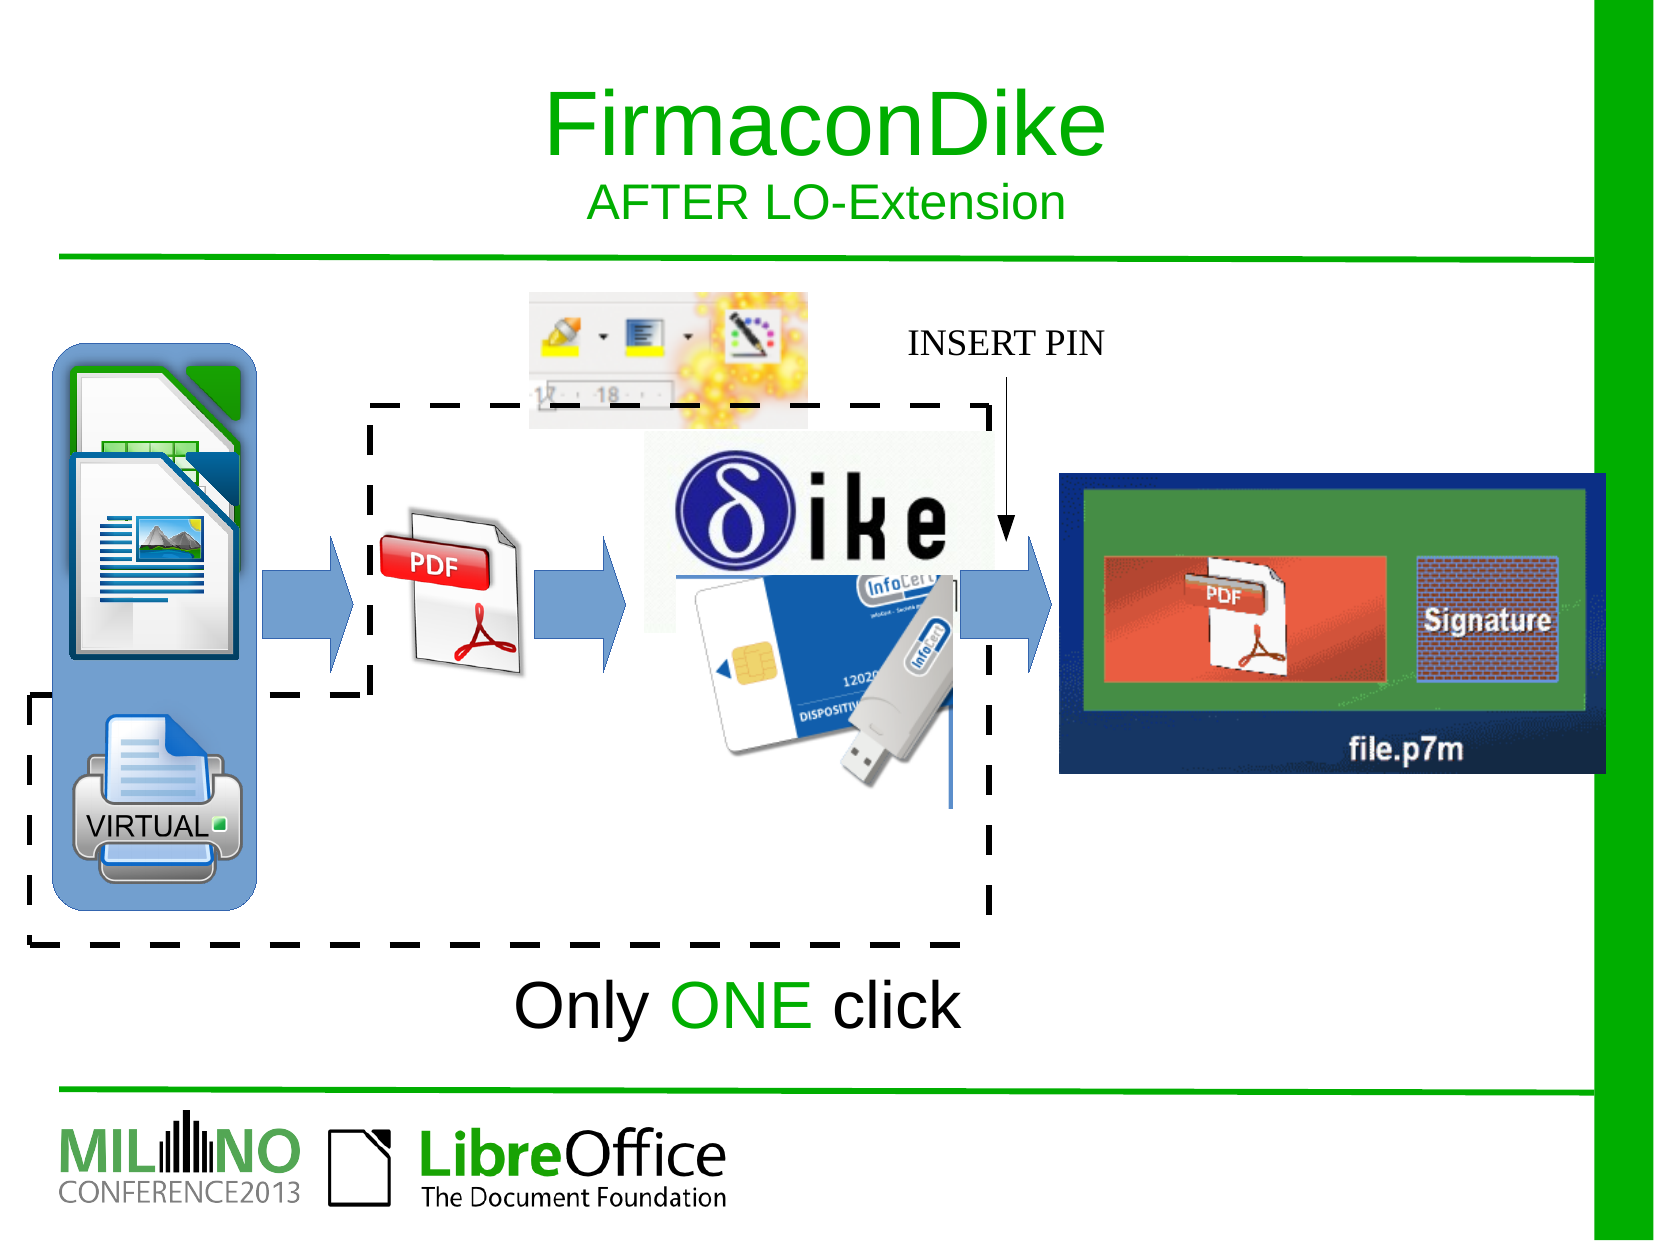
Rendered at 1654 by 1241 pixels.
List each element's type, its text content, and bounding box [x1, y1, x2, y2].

picture [52, 348, 258, 662]
picture [1059, 473, 1606, 774]
text_box [262, 536, 354, 673]
picture [52, 692, 265, 906]
picture [529, 292, 808, 429]
text_box [534, 536, 626, 673]
picture [644, 431, 995, 809]
text_box [68, 343, 241, 348]
picture [59, 1093, 756, 1241]
text_box [52, 593, 257, 692]
picture [360, 498, 547, 684]
text_box [960, 536, 1052, 673]
text_box INSERT PIN [892, 314, 1122, 372]
text_box [68, 906, 241, 911]
text_box Only ONE click [513, 964, 1147, 1046]
subtitle FirmaconDike AFTER LO-Extension [82, 71, 1571, 231]
